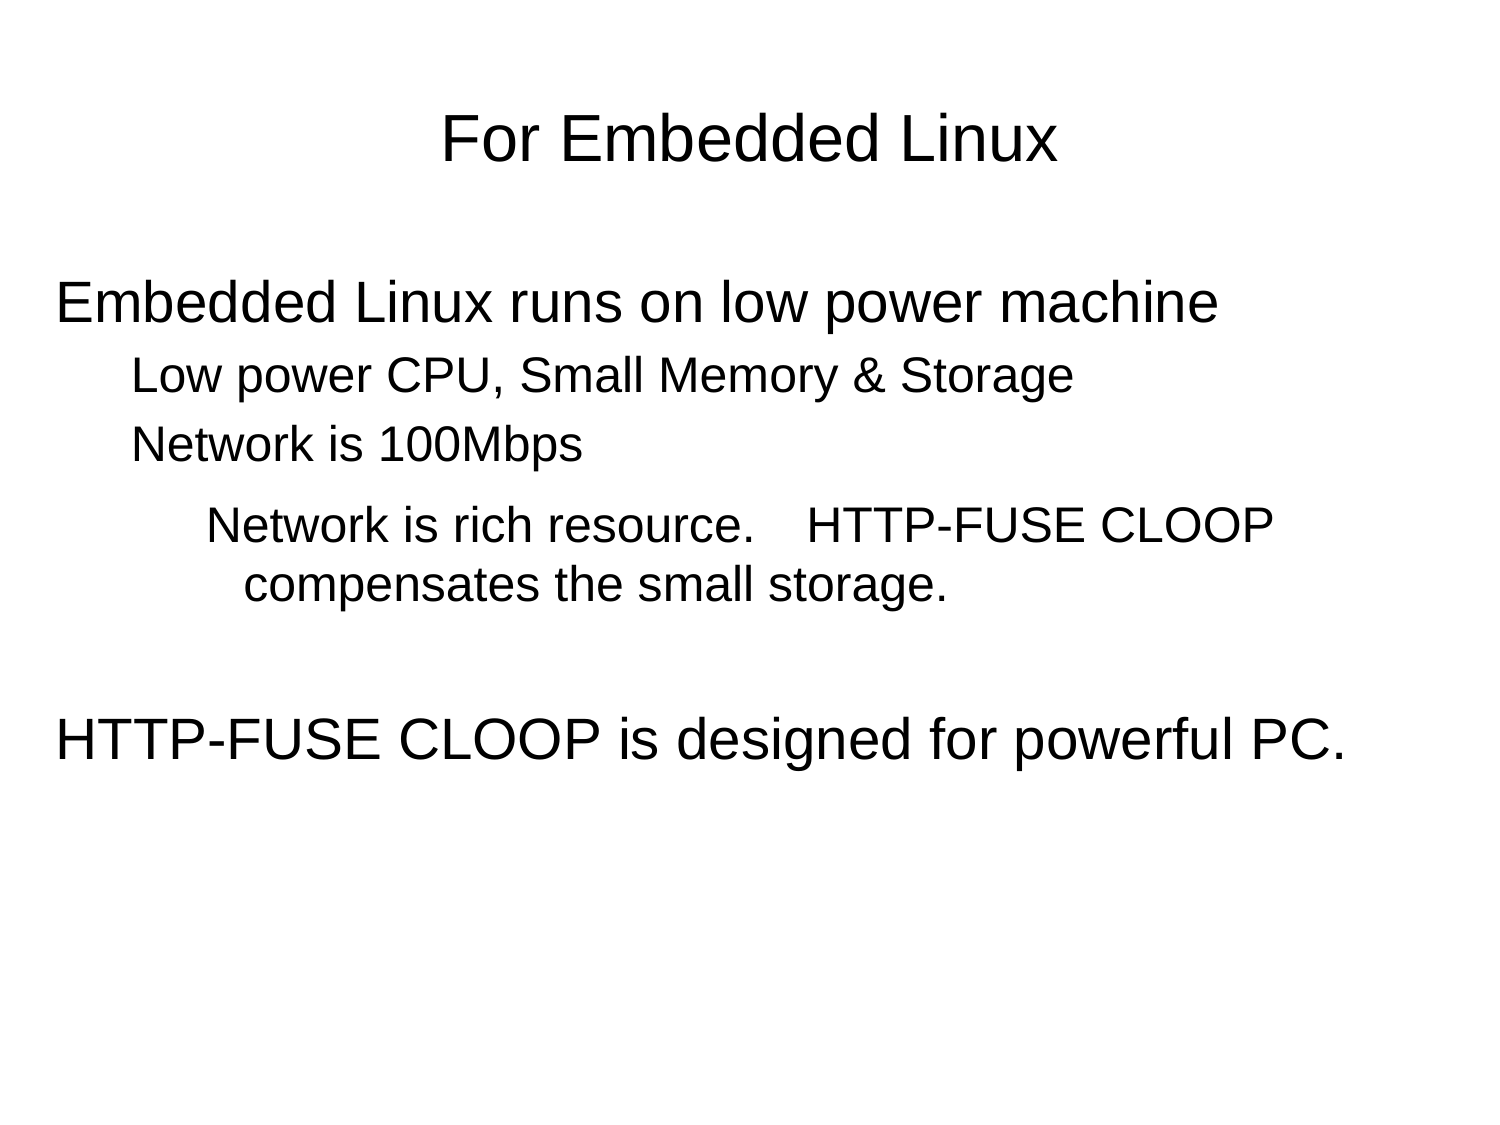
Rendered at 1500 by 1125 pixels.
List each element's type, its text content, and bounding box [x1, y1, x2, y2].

list Embedded Linux runs on low power machine Low power CPU, Small Memory & Storage Network is 100Mbps Network is rich resource. HTTP-FUSE CLOOP compensates the small storage. HTTP-FUSE CLOOP is designed for powerful PC. [41, 262, 1467, 1006]
title For Embedded Linux [75, 45, 1426, 233]
